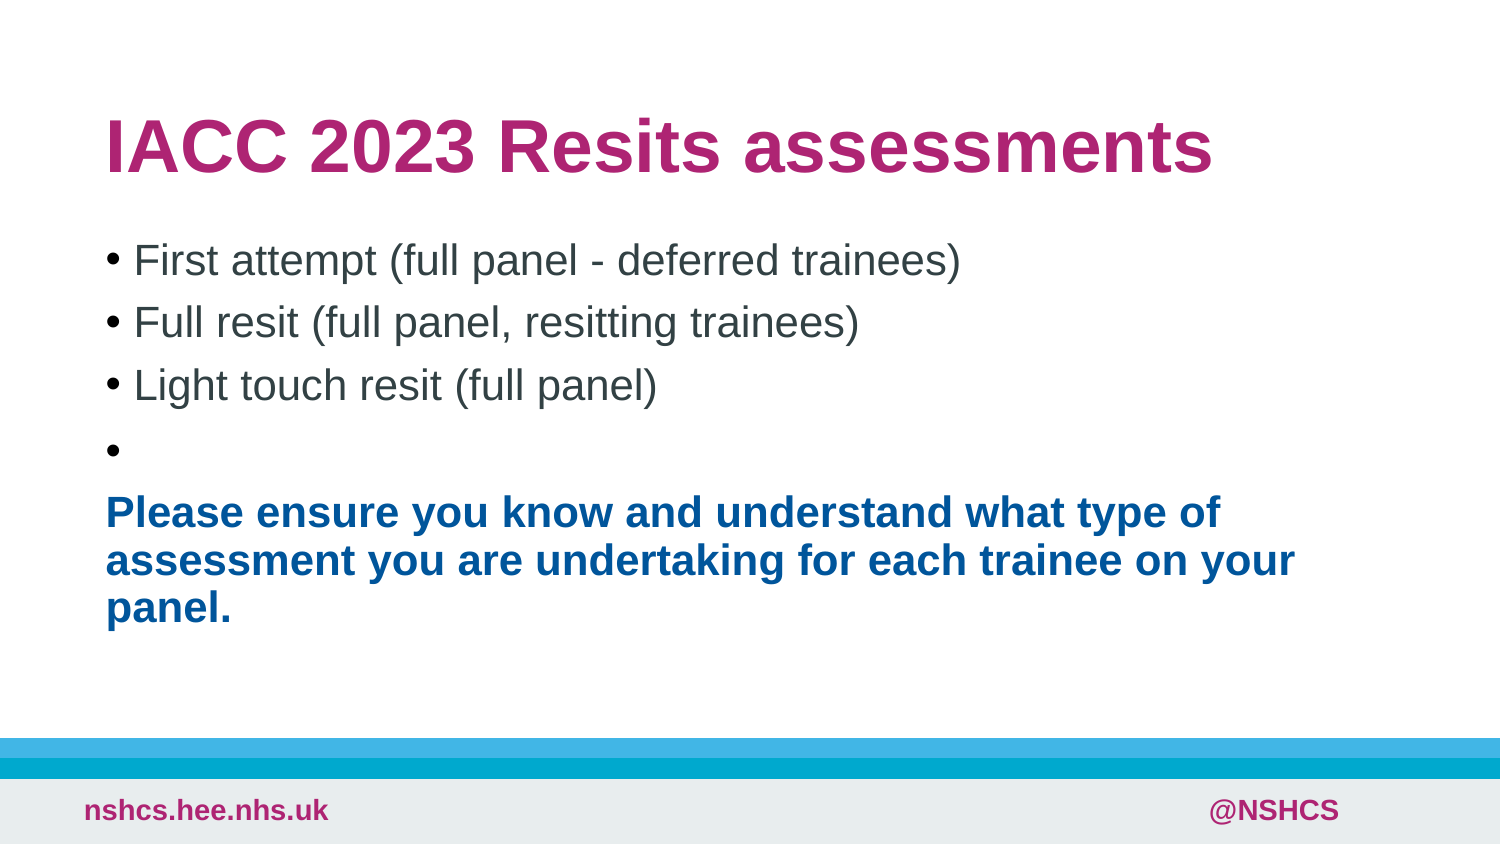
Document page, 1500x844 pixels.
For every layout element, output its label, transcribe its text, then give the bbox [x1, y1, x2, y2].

title IACC 2023 Resits assessments [90, 66, 1385, 229]
list First attempt (full panel - deferred trainees) Full resit (full panel, resitting trainees) Light touch resit (full panel) Please ensure you know and understand what type of assessment you are undertaking for each trainee on your panel. [90, 229, 1385, 655]
